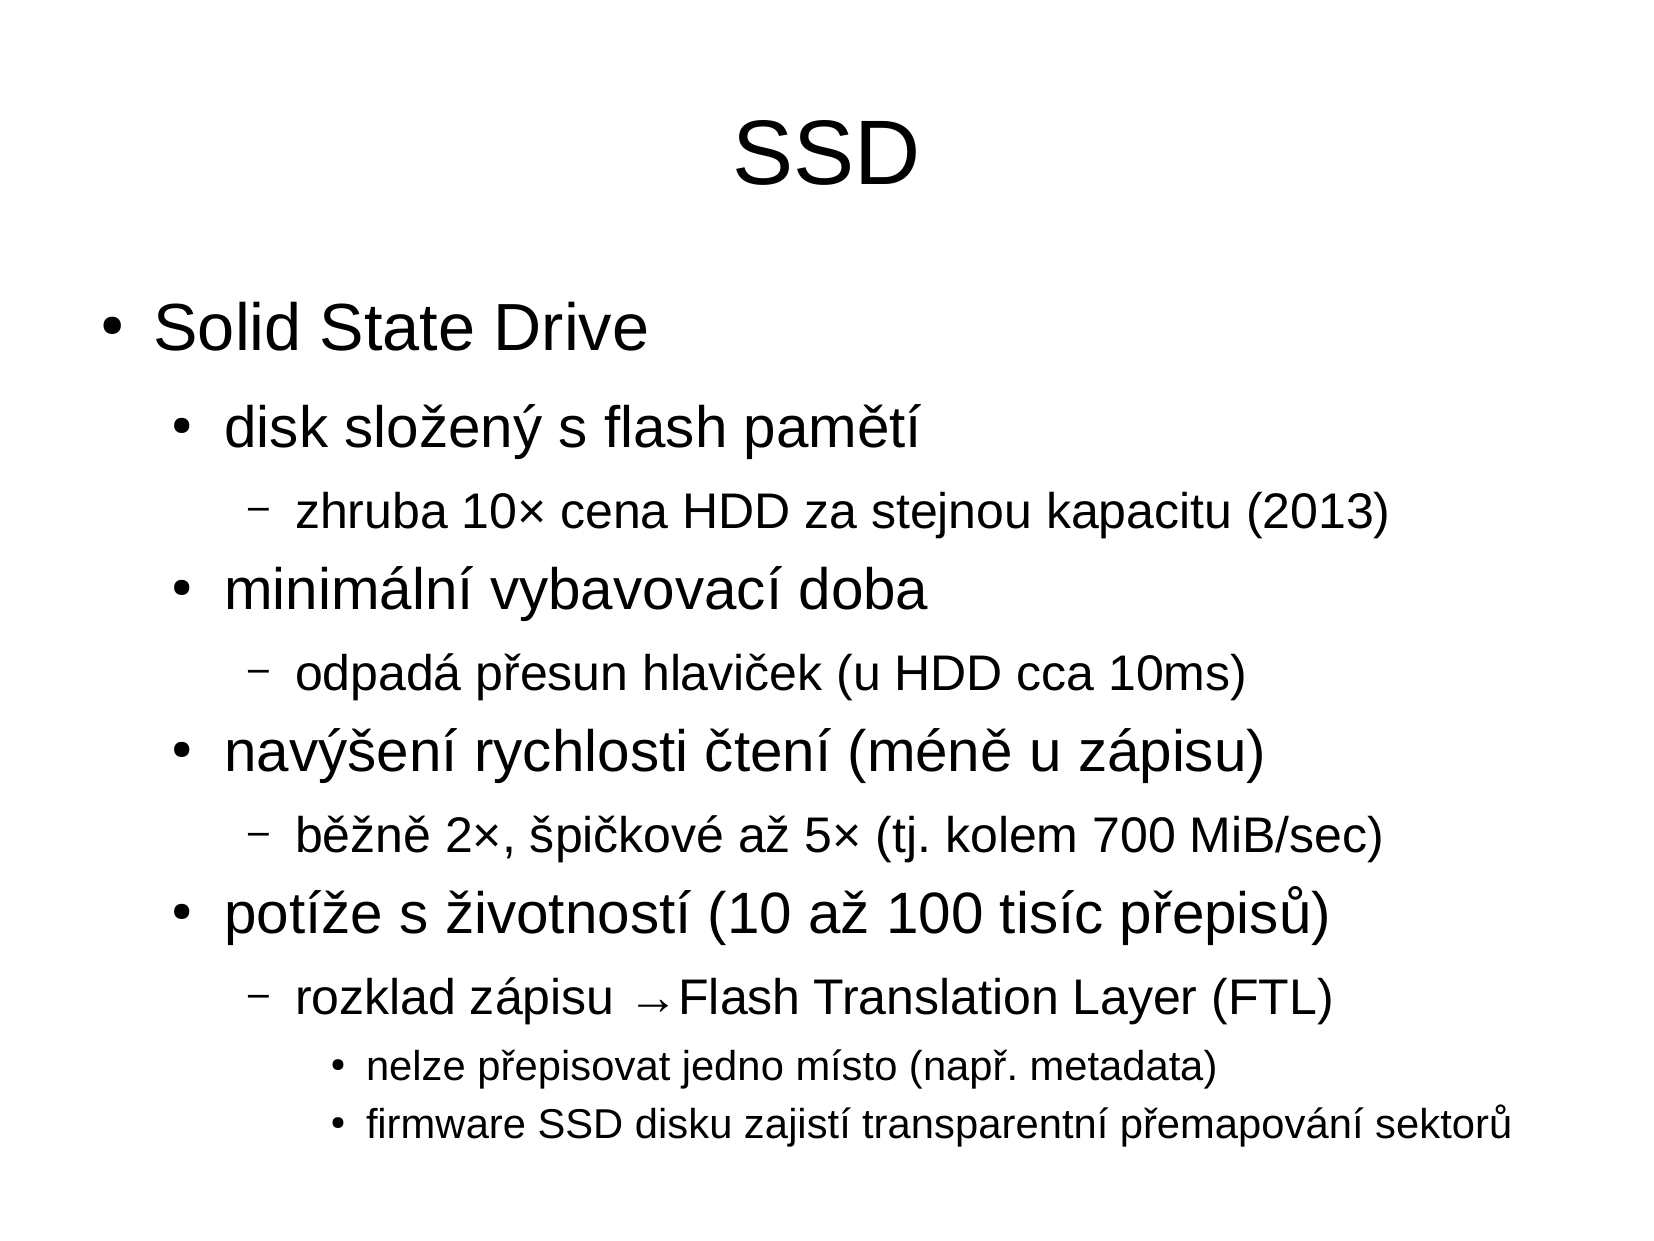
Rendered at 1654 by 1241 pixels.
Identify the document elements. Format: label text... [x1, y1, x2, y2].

title SSD [82, 49, 1571, 257]
list Solid State Drive disk složený s flash pamětí zhruba 10× cena HDD za stejnou kapacitu (2013) minimální vybavovací doba odpadá přesun hlaviček (u HDD cca 10ms) navýšení rychlosti čtení (méně u zápisu) běžně 2×, špičkové až 5× (tj. kolem 700 MiB/sec) potíže s životností (10 až 100 tisíc přepisů) rozklad zápisu →Flash Translation Layer (FTL) nelze přepisovat jedno místo (např. metadata) firmware SSD disku zajistí transparentní přemapování sektorů [82, 290, 1571, 1148]
